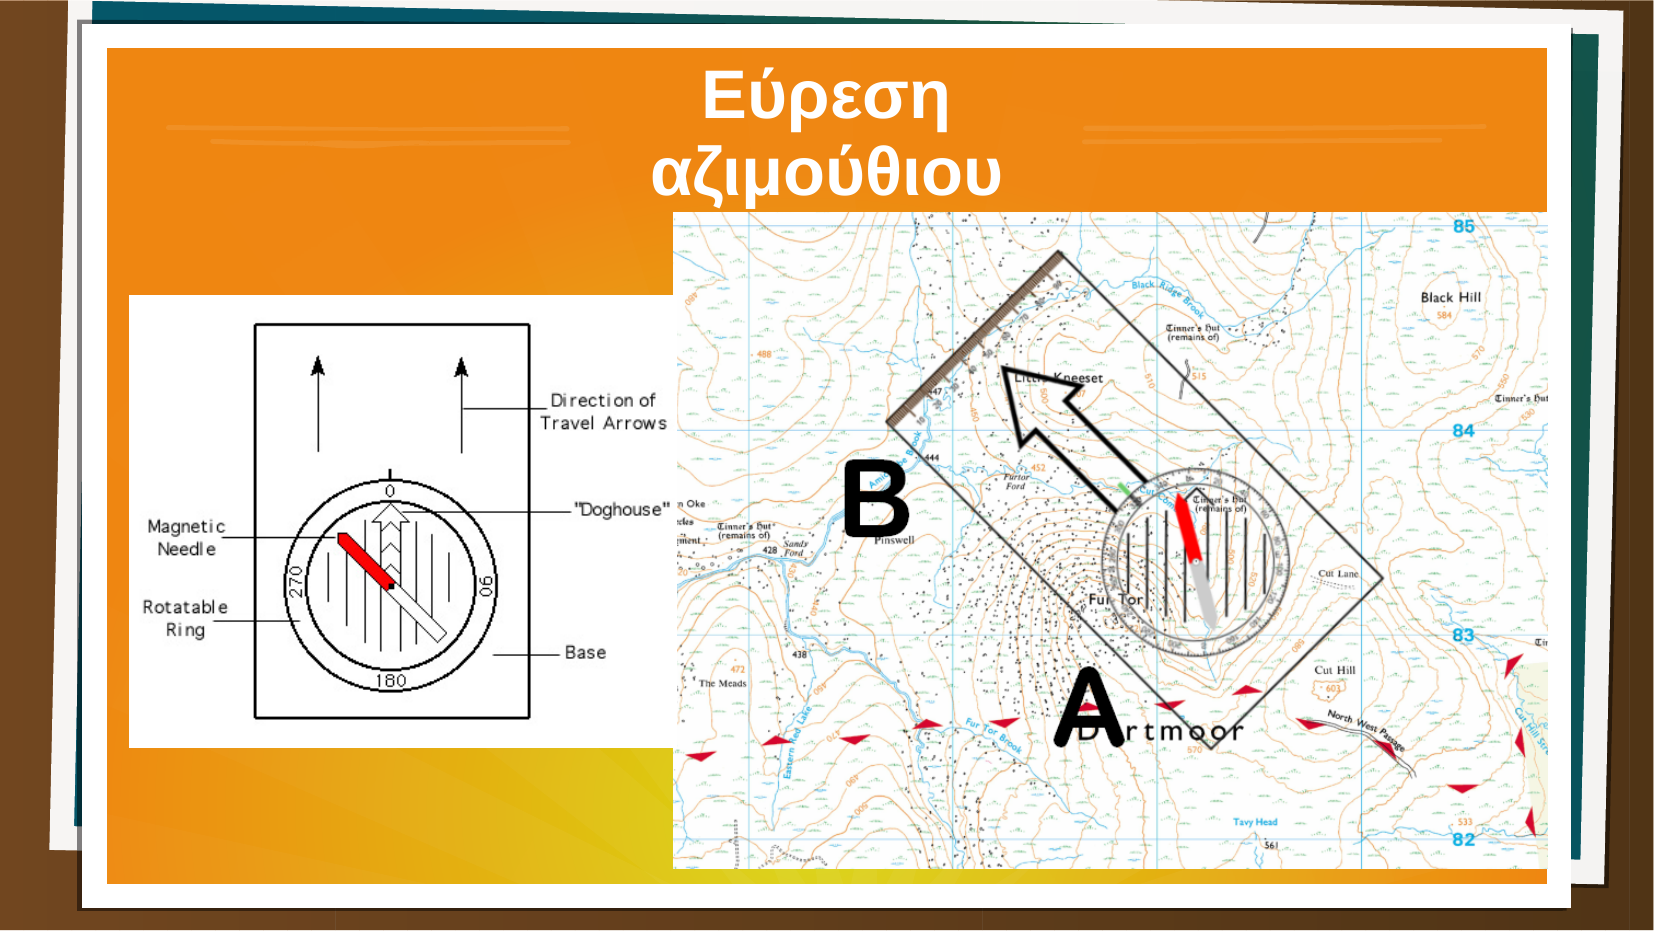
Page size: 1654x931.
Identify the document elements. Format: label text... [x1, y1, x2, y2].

picture [129, 212, 1548, 869]
title Εύρεση αζιμούθιου [566, 17, 1087, 249]
